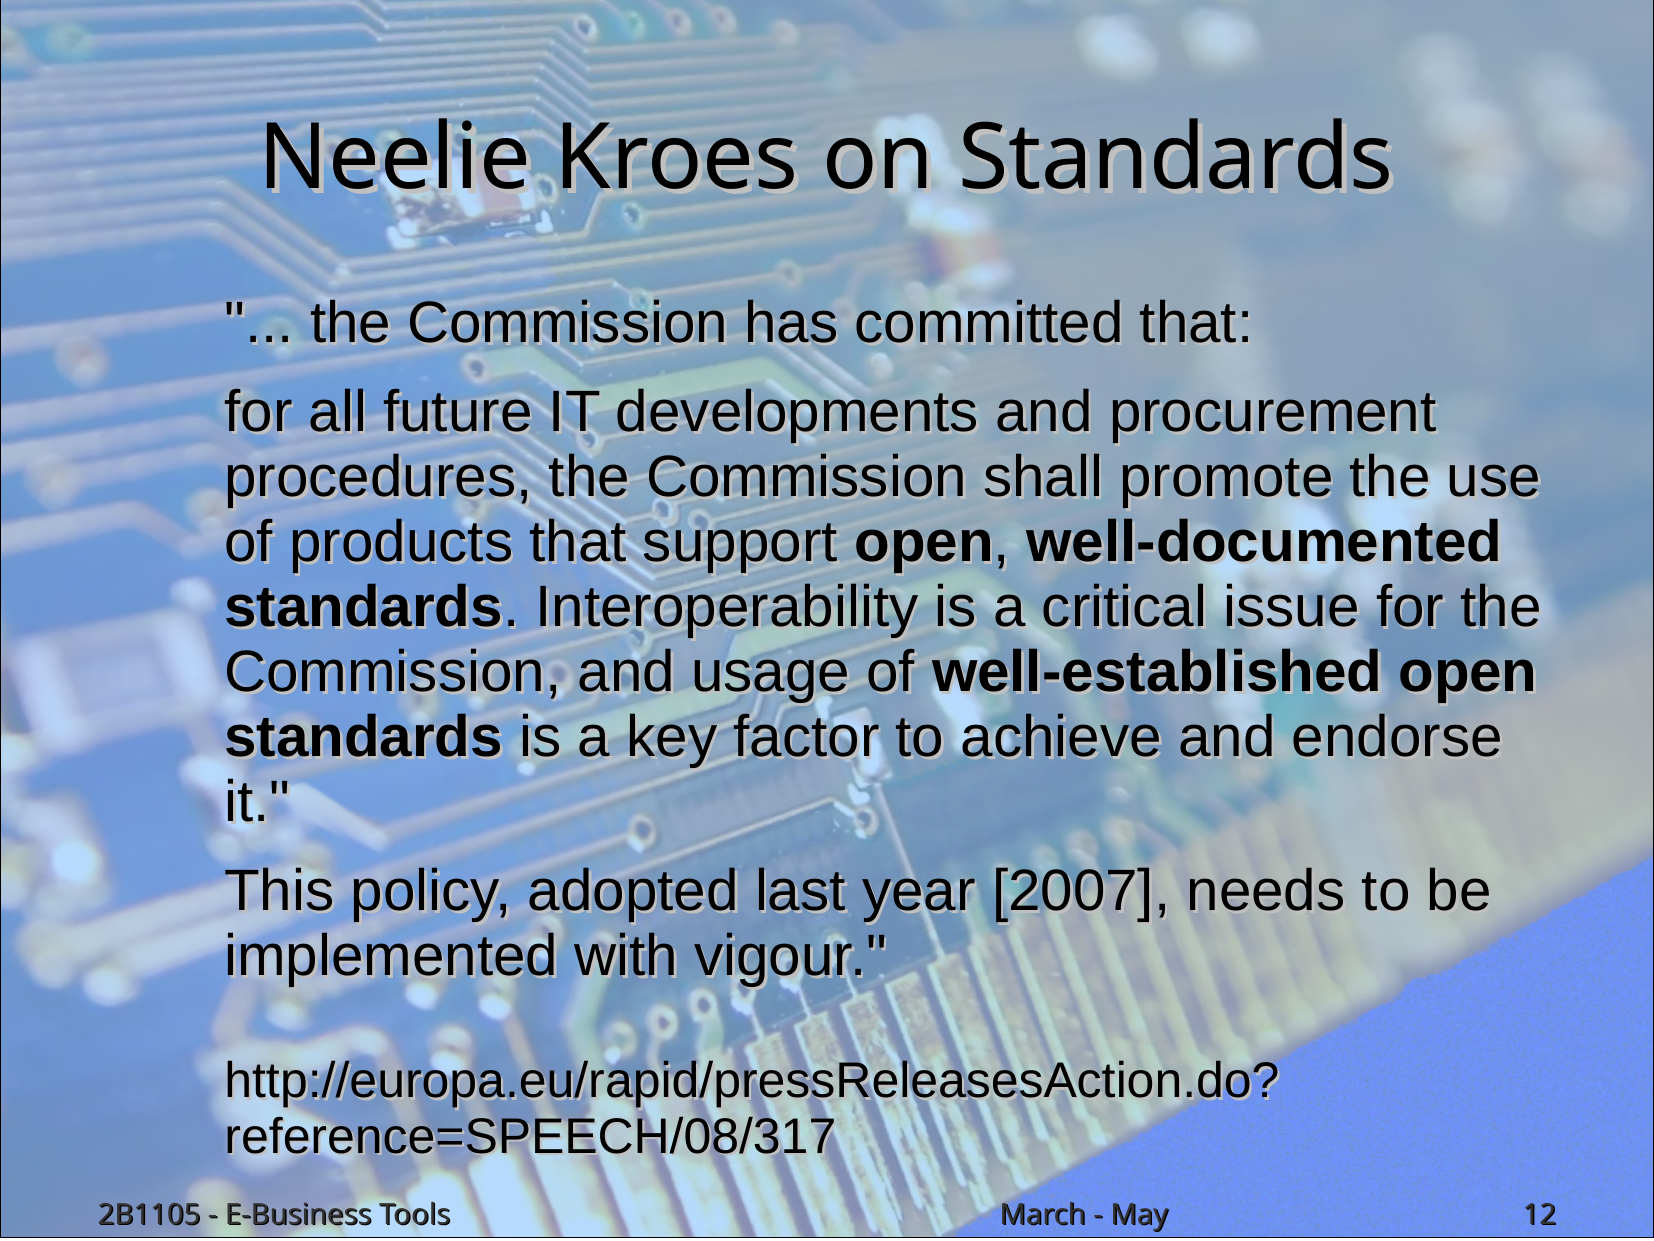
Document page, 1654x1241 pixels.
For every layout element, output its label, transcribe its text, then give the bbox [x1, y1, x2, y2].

title Neelie Kroes on Standards [82, 56, 1571, 250]
list "... the Commission has committed that: for all future IT developments and procurement procedures, the Commission shall promote the use of products that support open, well-documented standards. Interoperability is a critical issue for the Commission, and usage of well-established open standards is a key factor to achieve and endorse it." This policy, adopted last year [2007], needs to be implemented with vigour." http://europa.eu/rapid/pressReleasesAction.do?reference=SPEECH/08/317 [82, 290, 1571, 1165]
